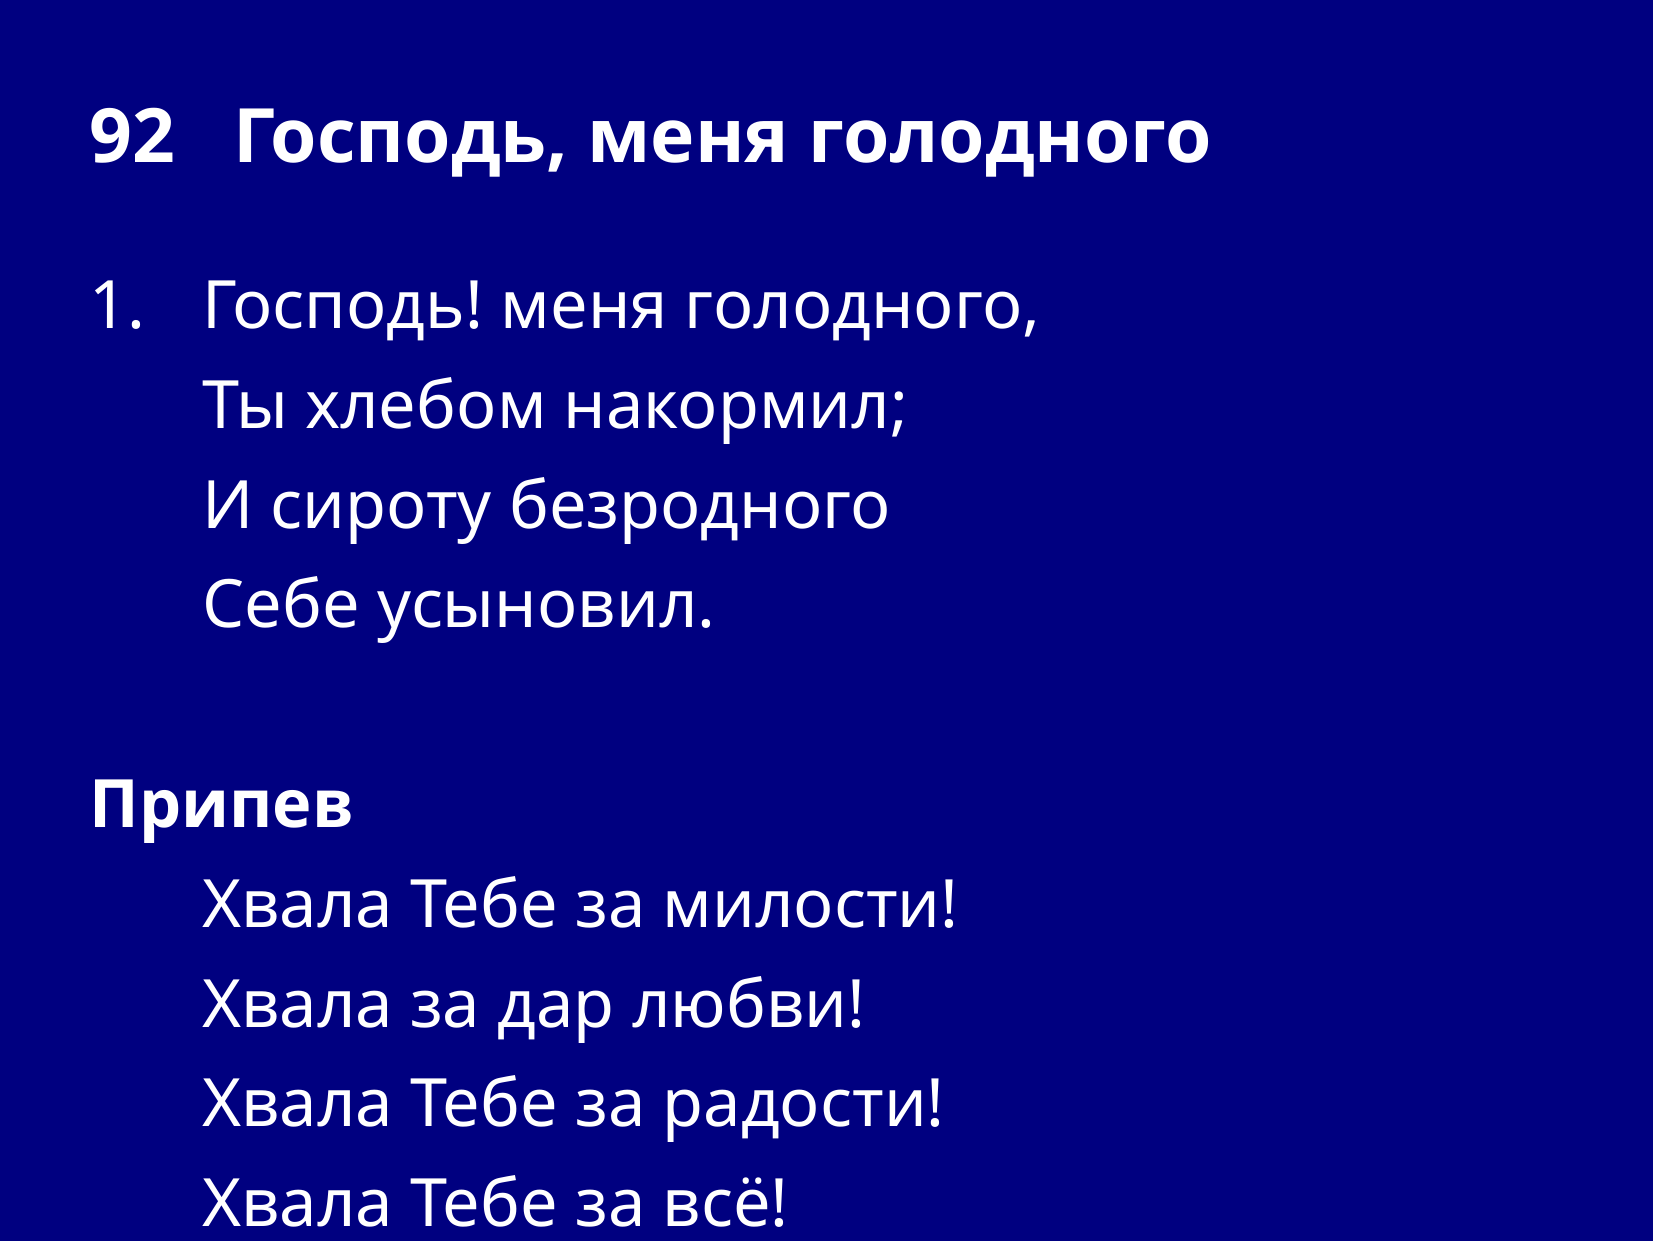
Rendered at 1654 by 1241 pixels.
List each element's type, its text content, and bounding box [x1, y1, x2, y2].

text_box 1. Господь! меня голодного, Ты хлебом накормил; И сироту безродного Себе усыновил. Припев Хвала Тебе за милости! Хвала за дар любви! Хвала Тебе за радости! Хвала Тебе за всё! [75, 188, 1576, 1163]
text_box 92 Господь, меня голодного [75, 75, 1576, 188]
